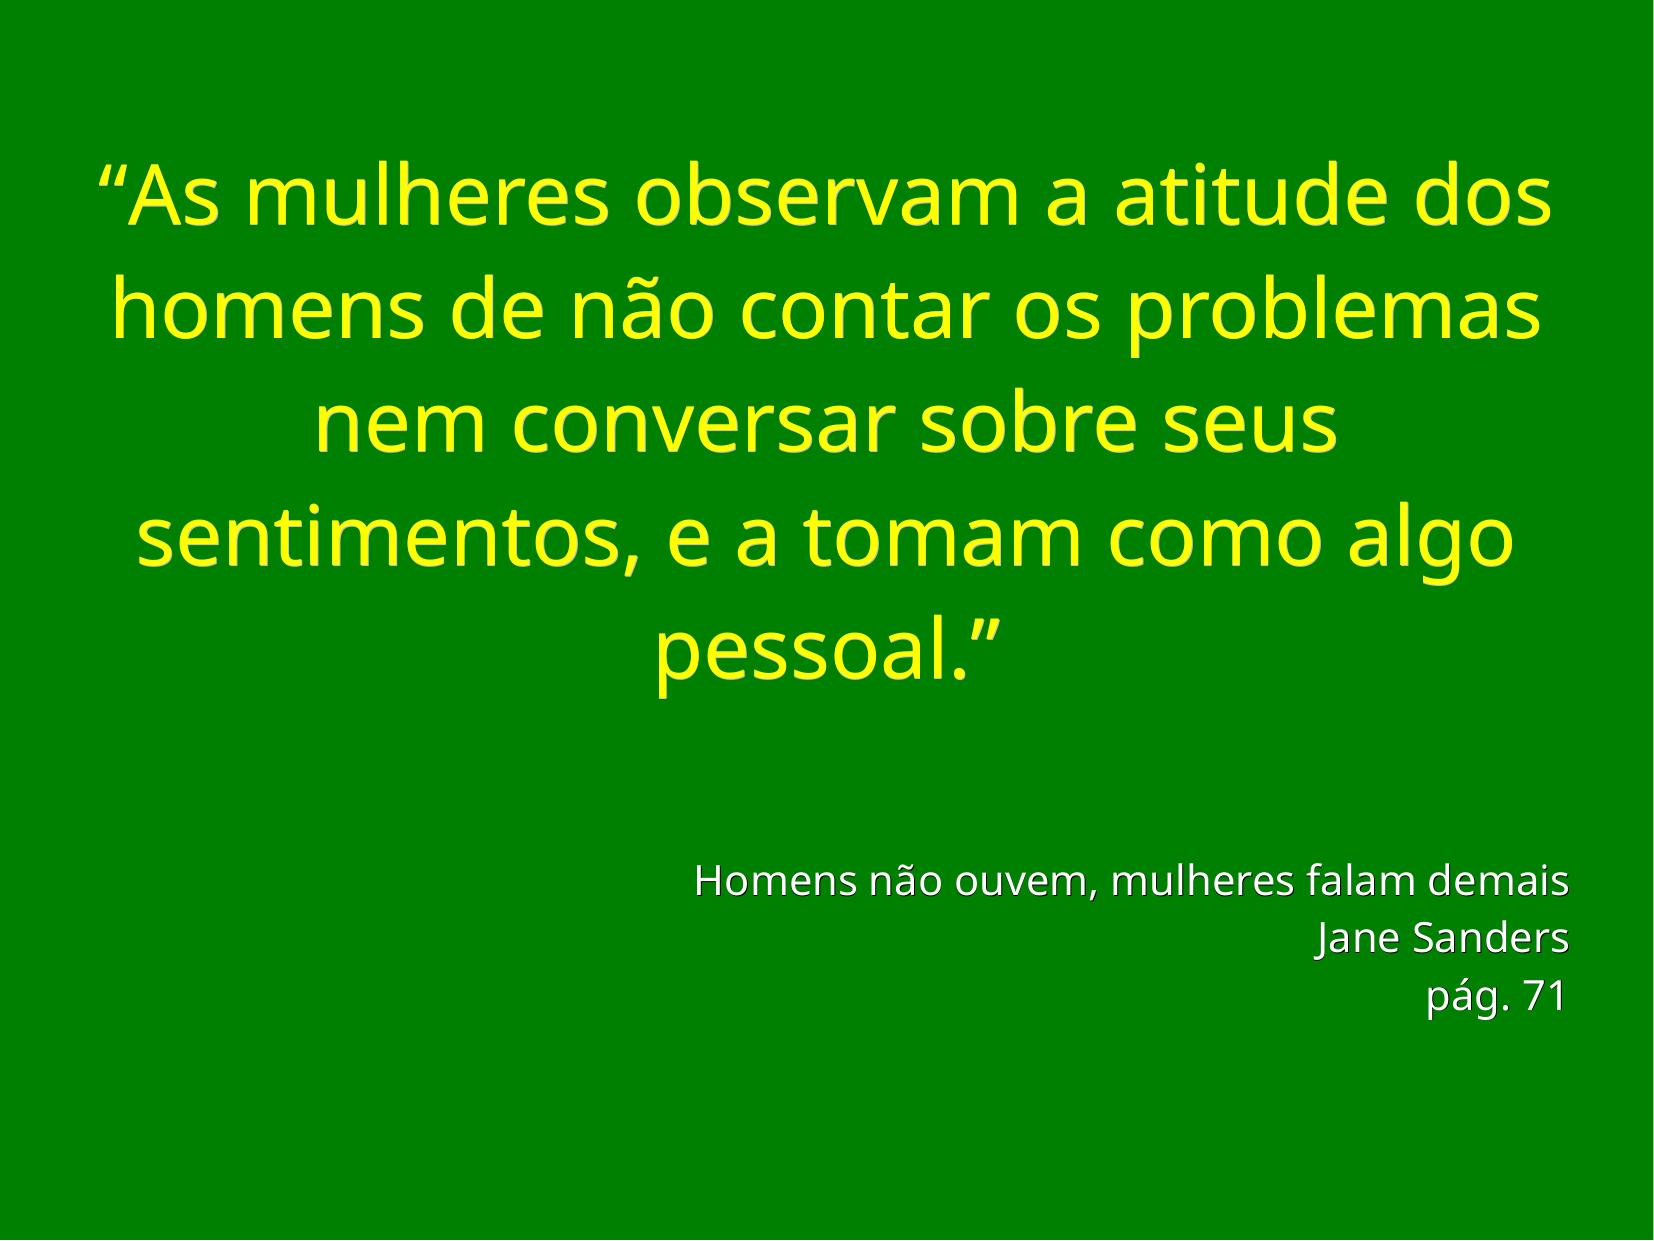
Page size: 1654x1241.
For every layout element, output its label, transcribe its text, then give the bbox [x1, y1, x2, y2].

subtitle “As mulheres observam a atitude dos homens de não contar os problemas nem conversar sobre seus sentimentos, e a tomam como algo pessoal.” Homens não ouvem, mulheres falam demais Jane Sanders pág. 71 [82, 56, 1571, 1102]
